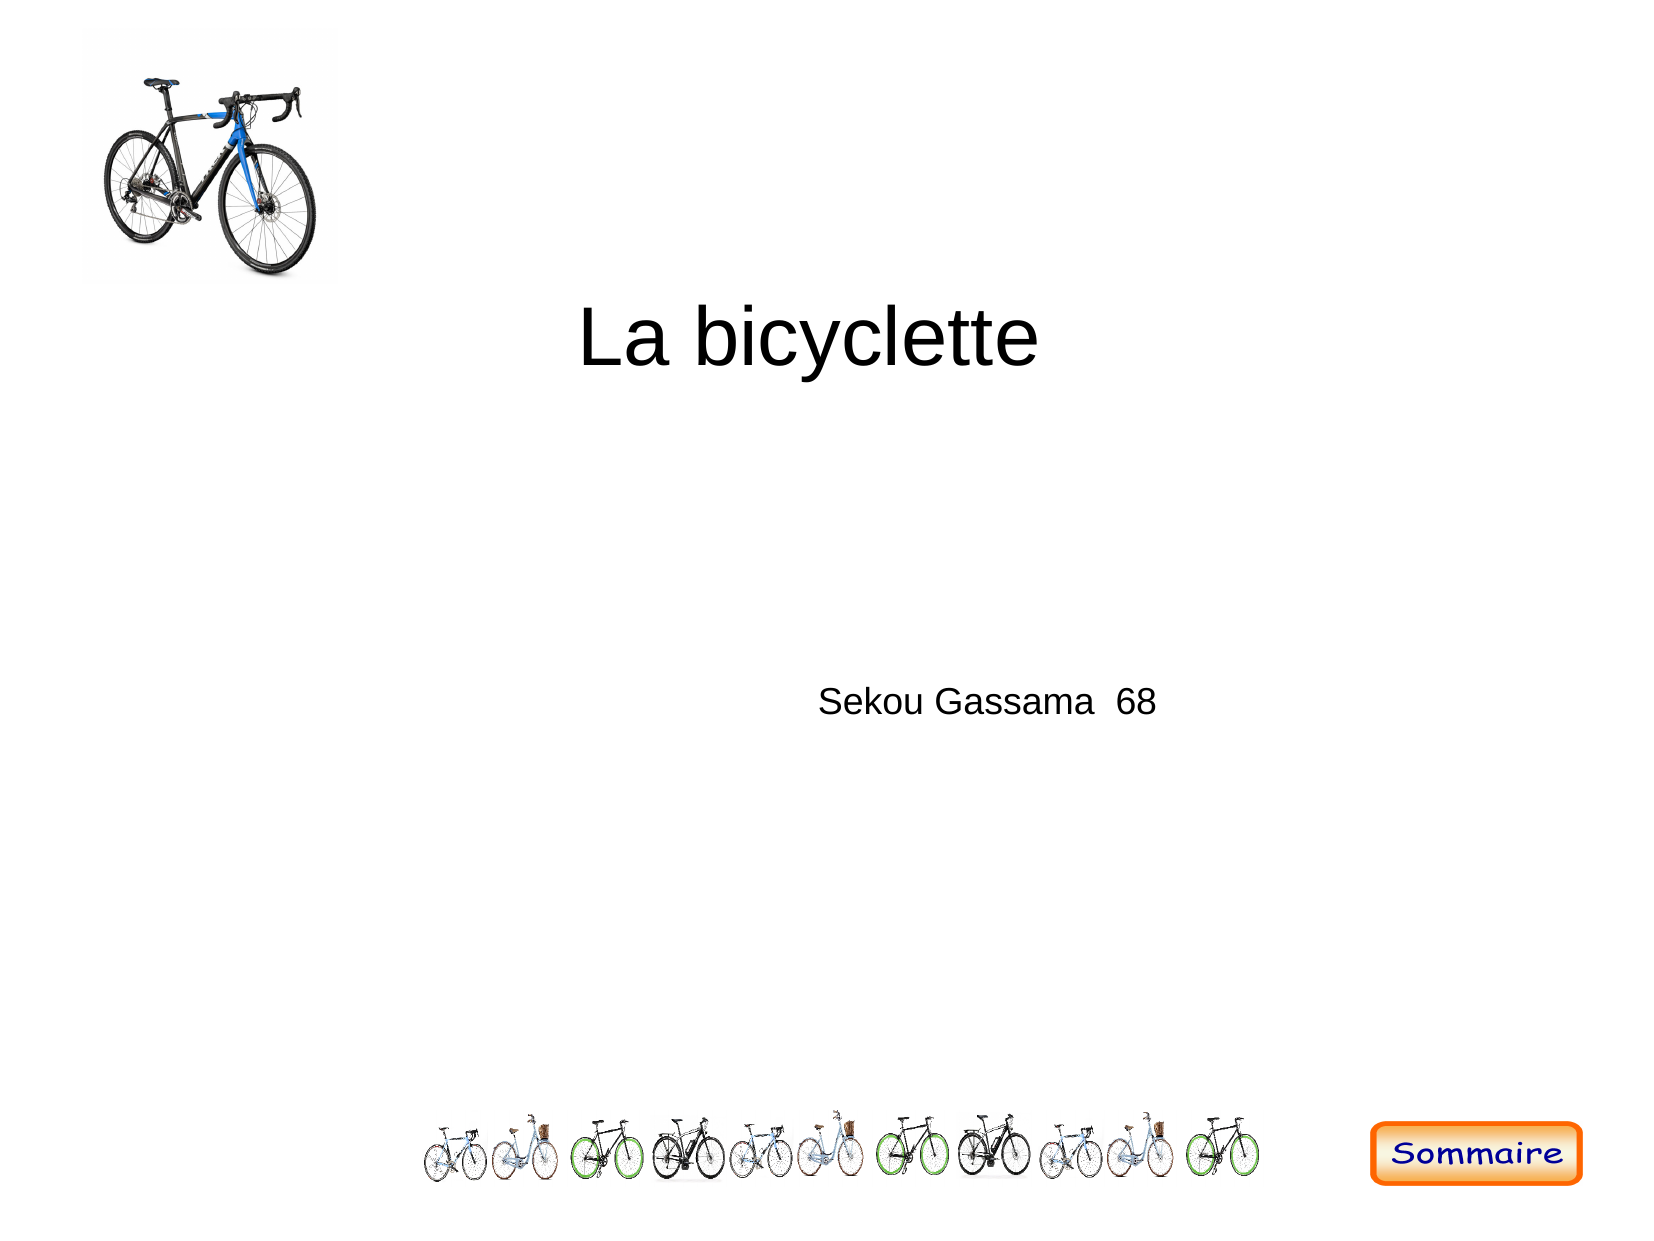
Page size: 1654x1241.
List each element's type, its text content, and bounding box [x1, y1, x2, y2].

picture [1370, 1121, 1583, 1186]
subtitle La bicyclette [59, 271, 1560, 402]
text_box Sekou Gassama 68 [803, 673, 1489, 731]
picture [82, 28, 338, 271]
picture [422, 1110, 1264, 1187]
